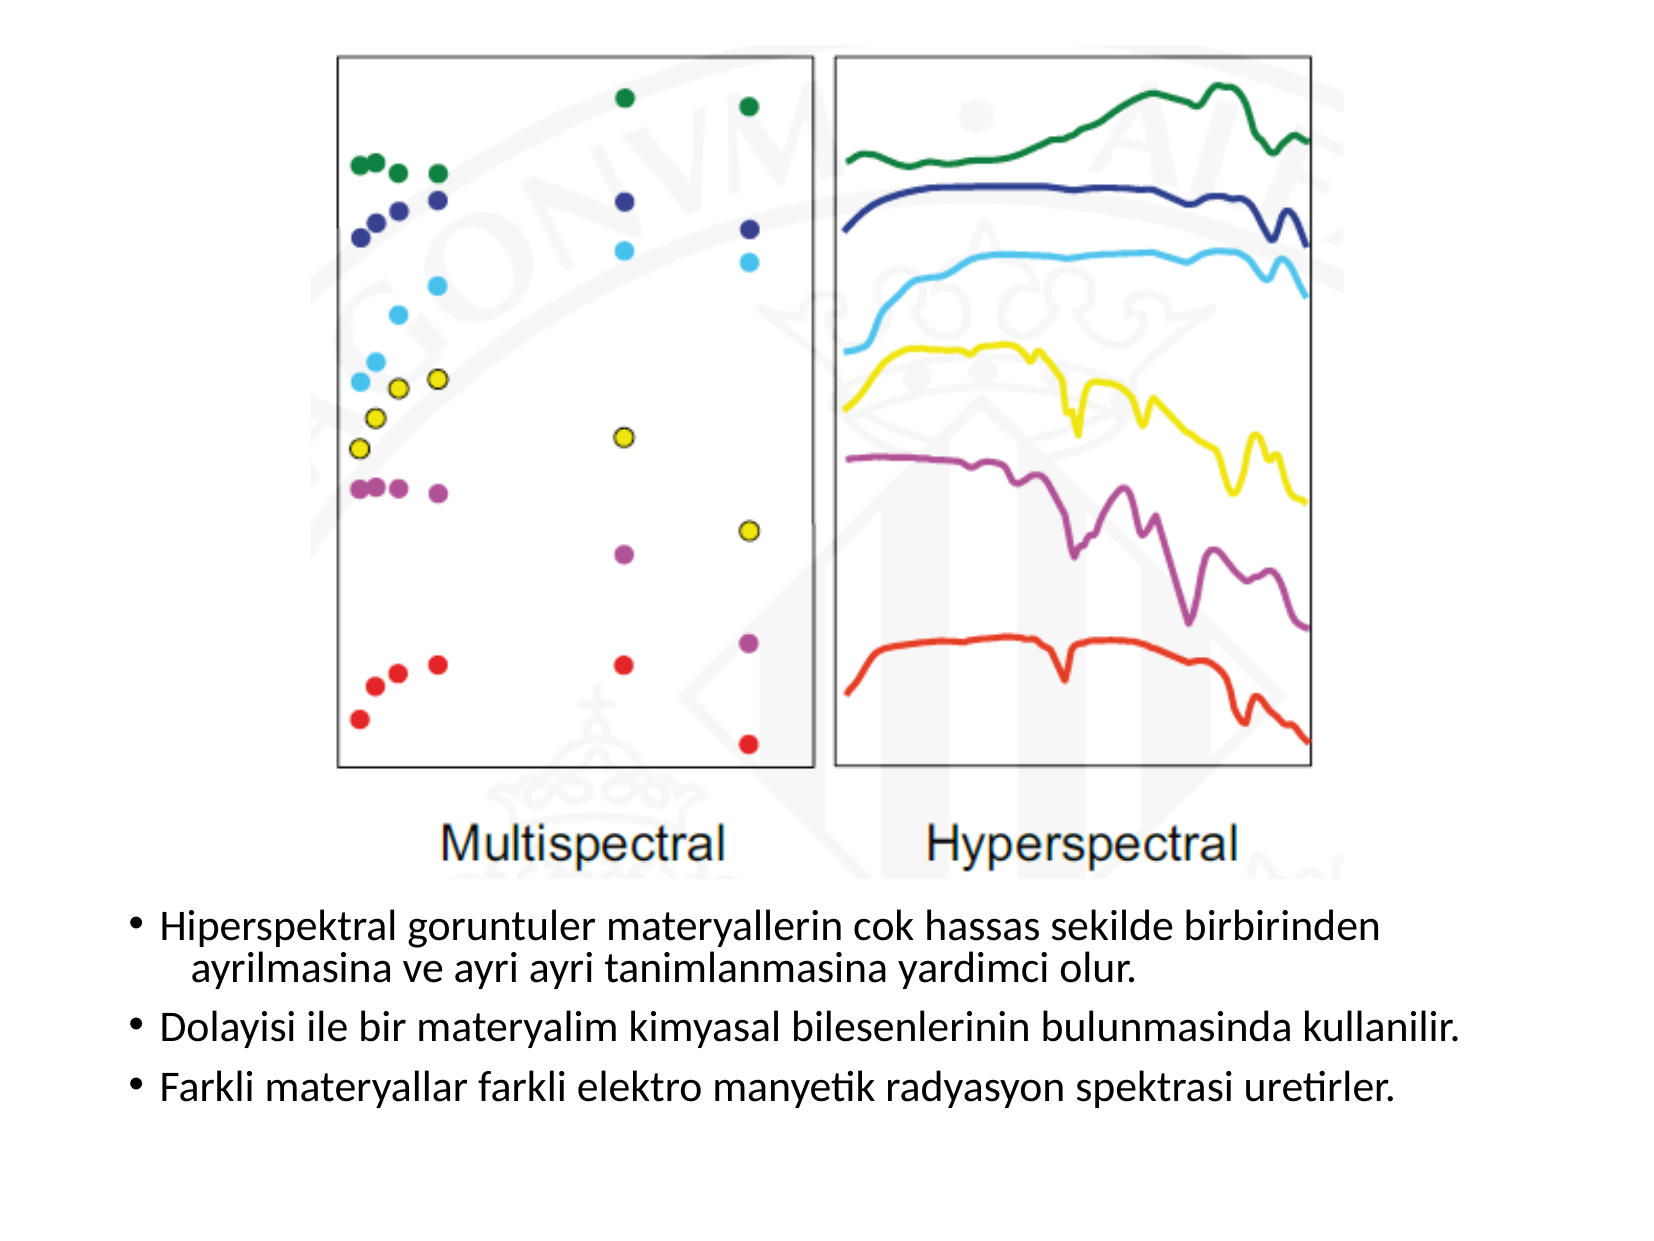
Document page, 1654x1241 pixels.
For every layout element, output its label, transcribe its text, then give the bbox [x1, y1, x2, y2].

list Hiperspektral goruntuler materyallerin cok hassas sekilde birbirinden ayrilmasina ve ayri ayri tanimlanmasina yardimci olur. Dolayisi ile bir materyalim kimyasal bilesenlerinin bulunmasinda kullanilir. Farkli materyallar farkli elektro manyetik radyasyon spektrasi uretirler. [113, 899, 1540, 1117]
picture [310, 45, 1344, 879]
